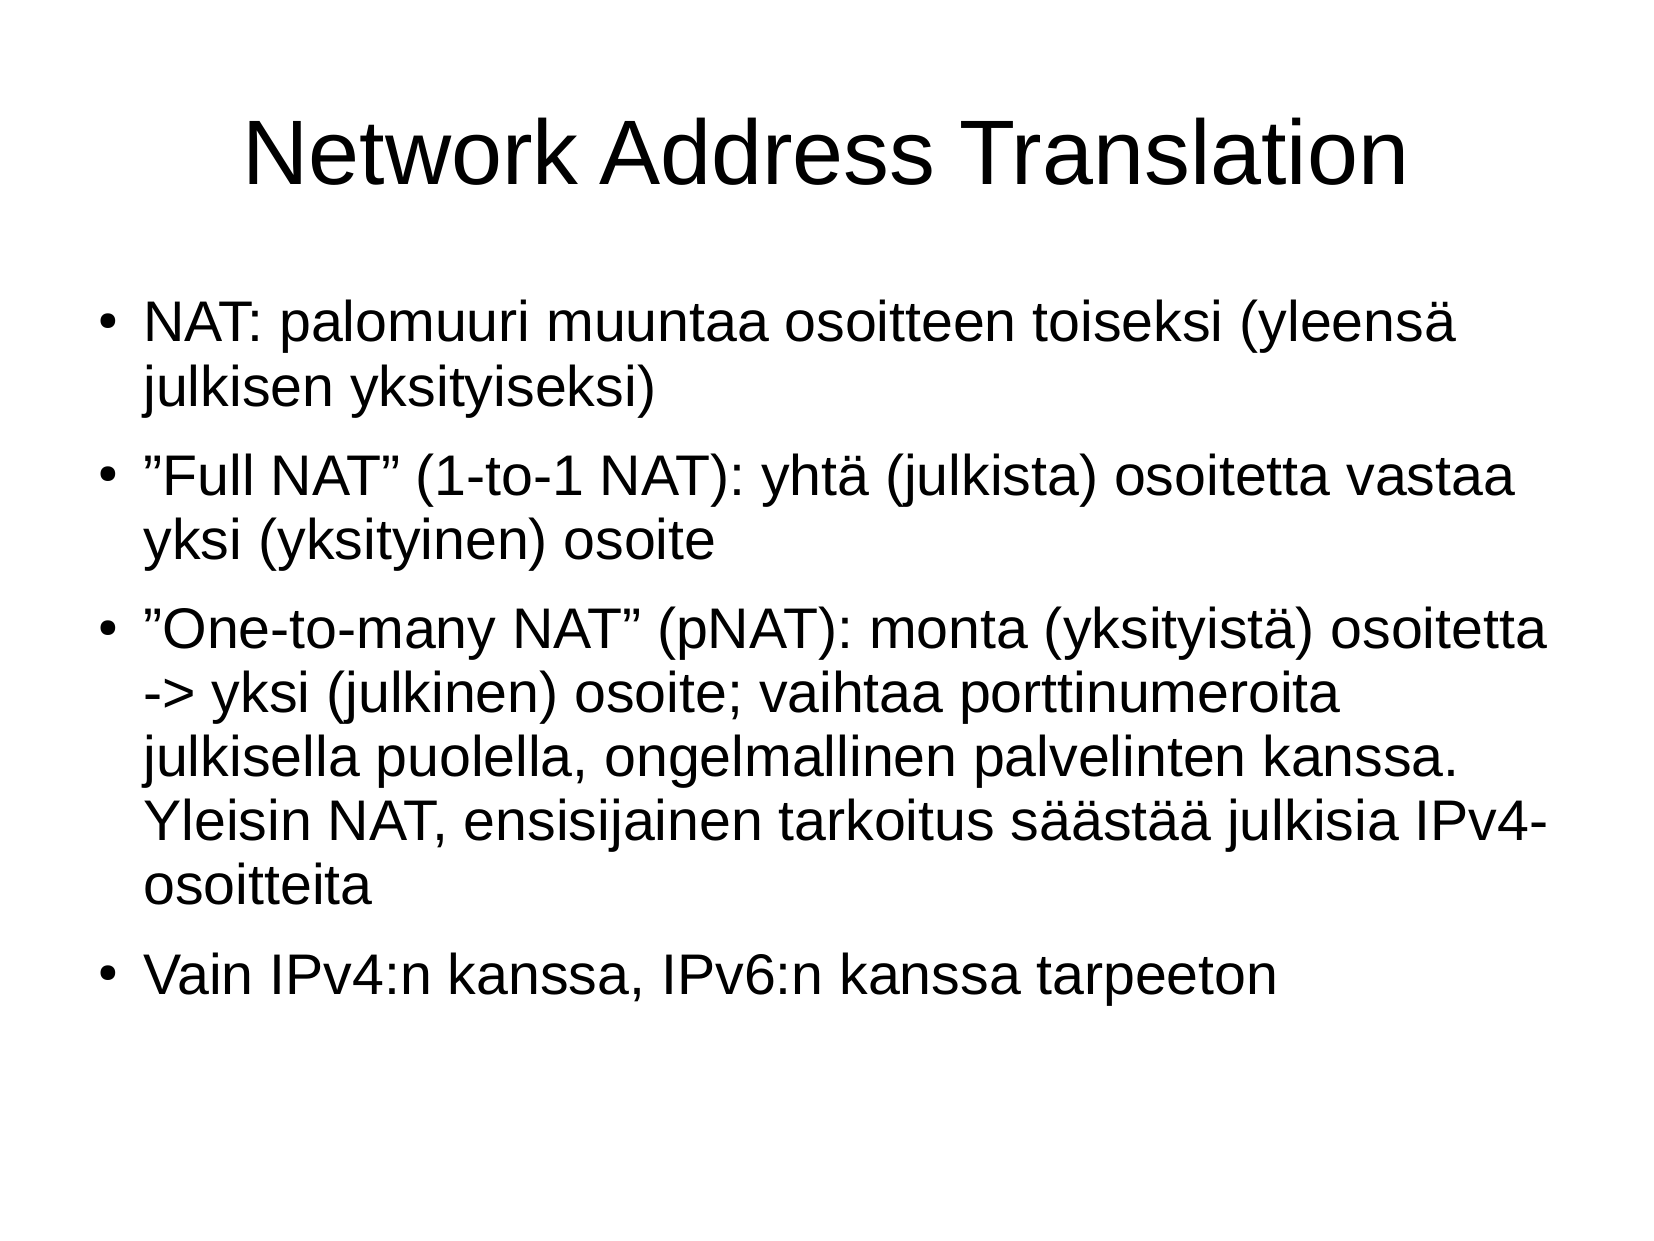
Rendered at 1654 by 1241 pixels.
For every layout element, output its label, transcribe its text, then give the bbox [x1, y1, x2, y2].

list NAT: palomuuri muuntaa osoitteen toiseksi (yleensä julkisen yksityiseksi) ”Full NAT” (1-to-1 NAT): yhtä (julkista) osoitetta vastaa yksi (yksityinen) osoite ”One-to-many NAT” (pNAT): monta (yksityistä) osoitetta -> yksi (julkinen) osoite; vaihtaa porttinumeroita julkisella puolella, ongelmallinen palvelinten kanssa. Yleisin NAT, ensisijainen tarkoitus säästää julkisia IPv4-osoitteita Vain IPv4:n kanssa, IPv6:n kanssa tarpeeton [82, 290, 1571, 1010]
title Network Address Translation [82, 49, 1571, 257]
